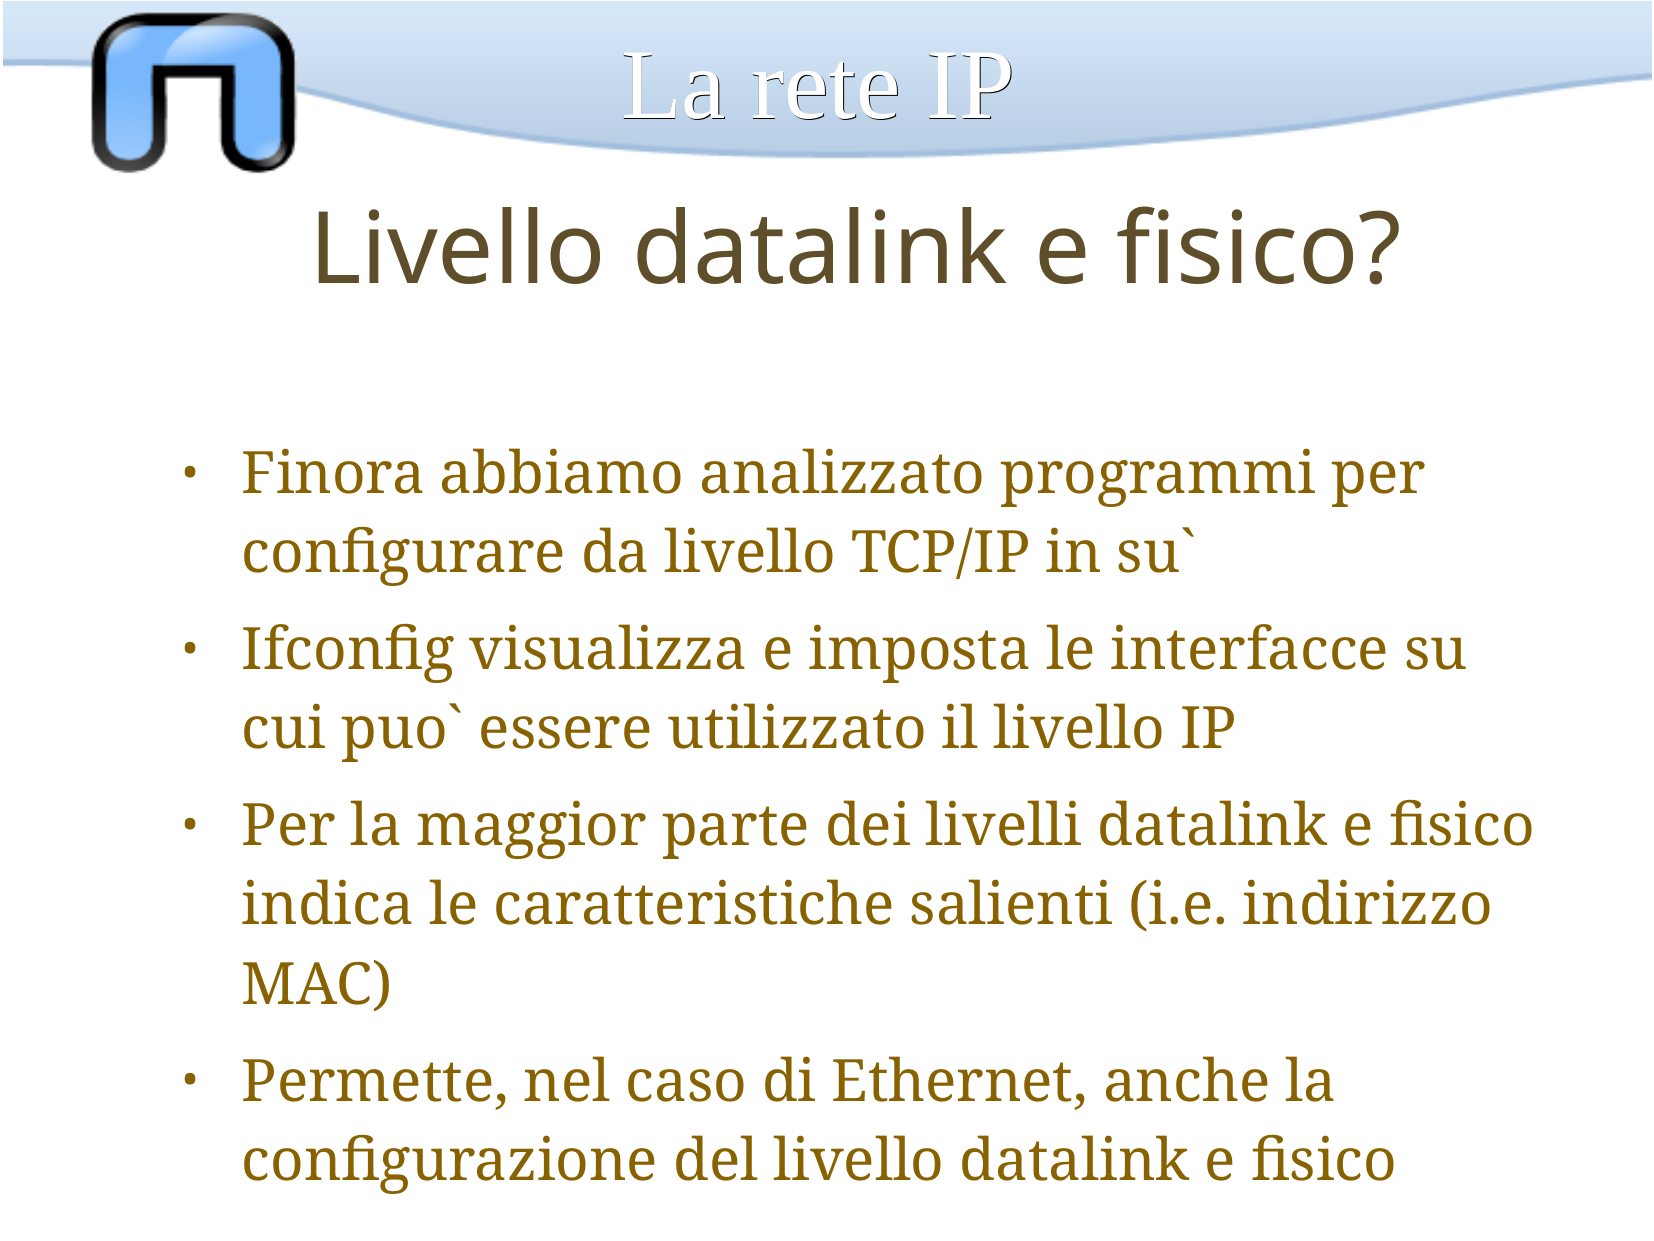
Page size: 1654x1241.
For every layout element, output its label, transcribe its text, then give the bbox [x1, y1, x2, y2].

title Livello datalink e fisico? [147, 82, 1565, 408]
list Finora abbiamo analizzato programmi per configurare da livello TCP/IP in su` Ifconfig visualizza e imposta le interfacce su cui puo` essere utilizzato il livello IP Per la maggior parte dei livelli datalink e fisico indica le caratteristiche salienti (i.e. indirizzo MAC) Permette, nel caso di Ethernet, anche la configurazione del livello datalink e fisico [147, 430, 1565, 1241]
text_box La rete IP [573, 29, 1063, 82]
picture [0, 0, 1654, 1241]
